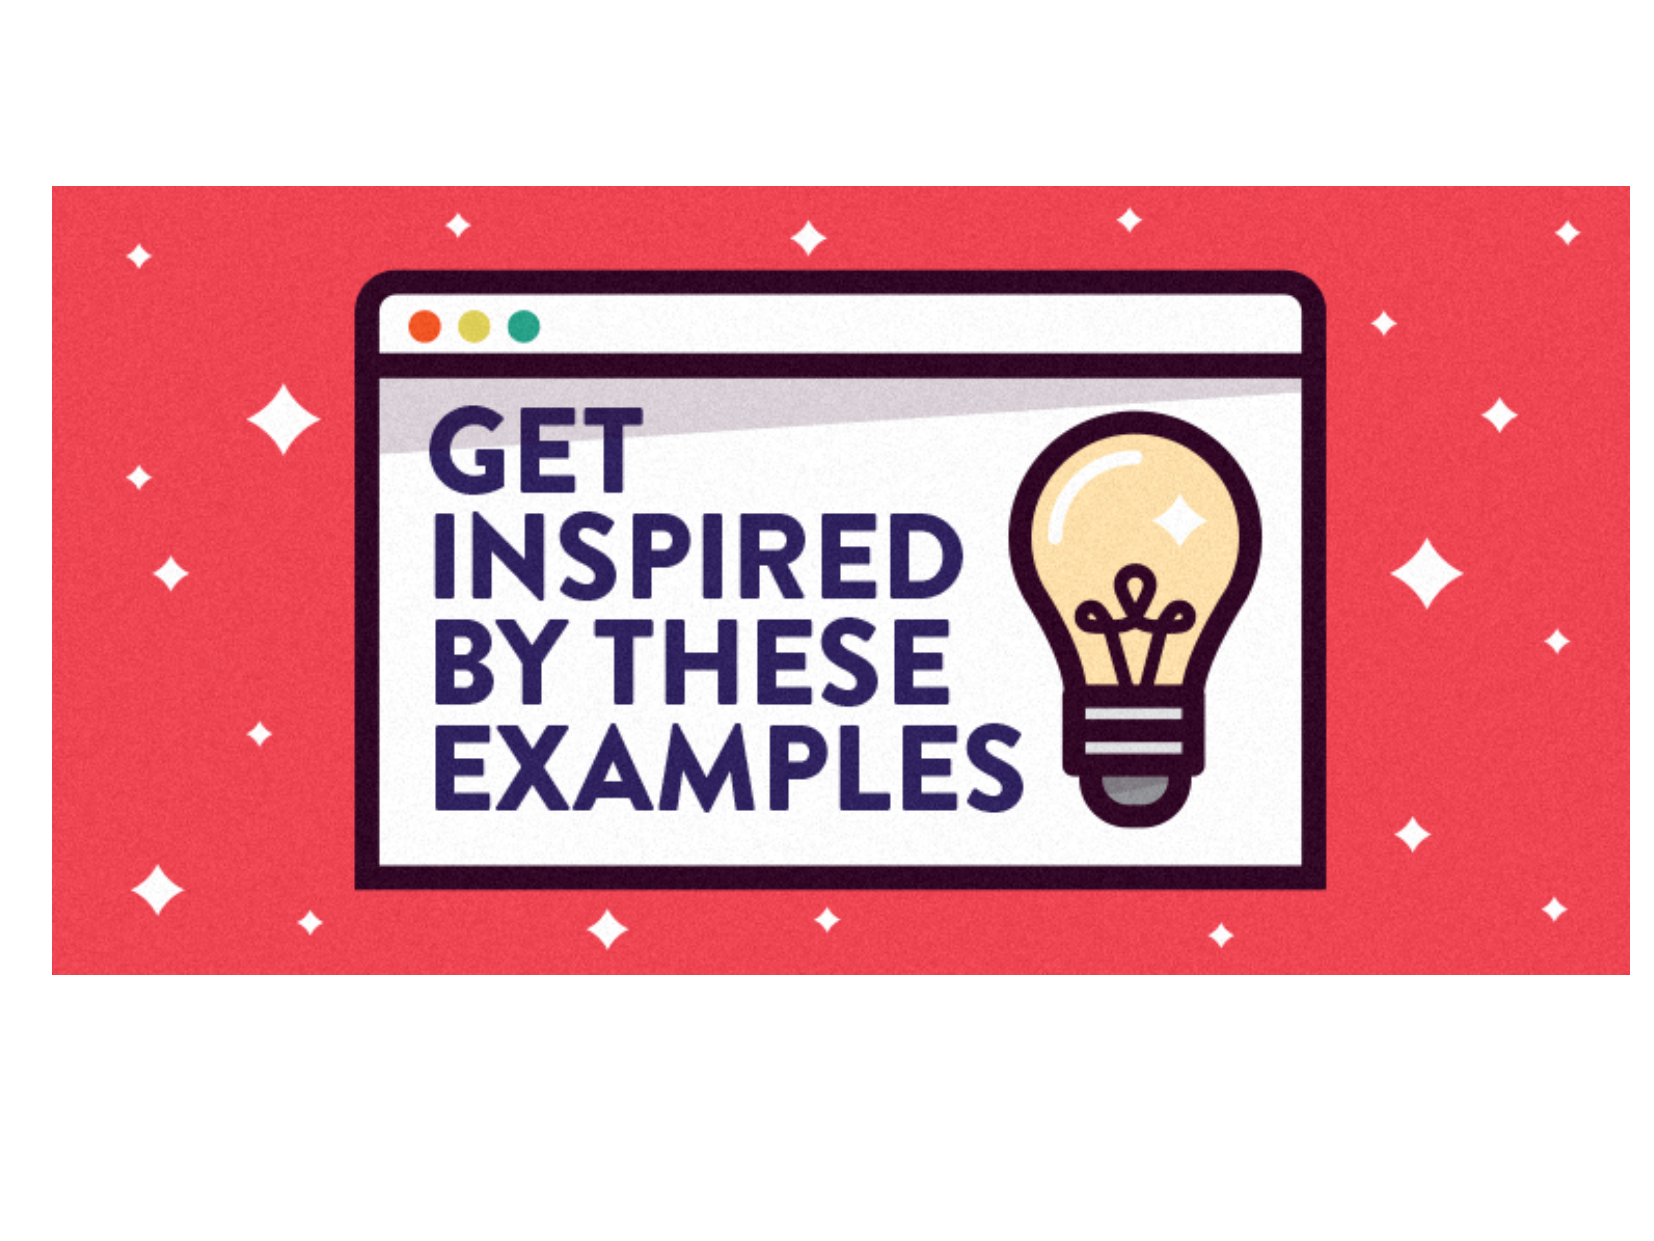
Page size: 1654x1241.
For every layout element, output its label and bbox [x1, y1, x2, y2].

picture [52, 186, 1630, 976]
